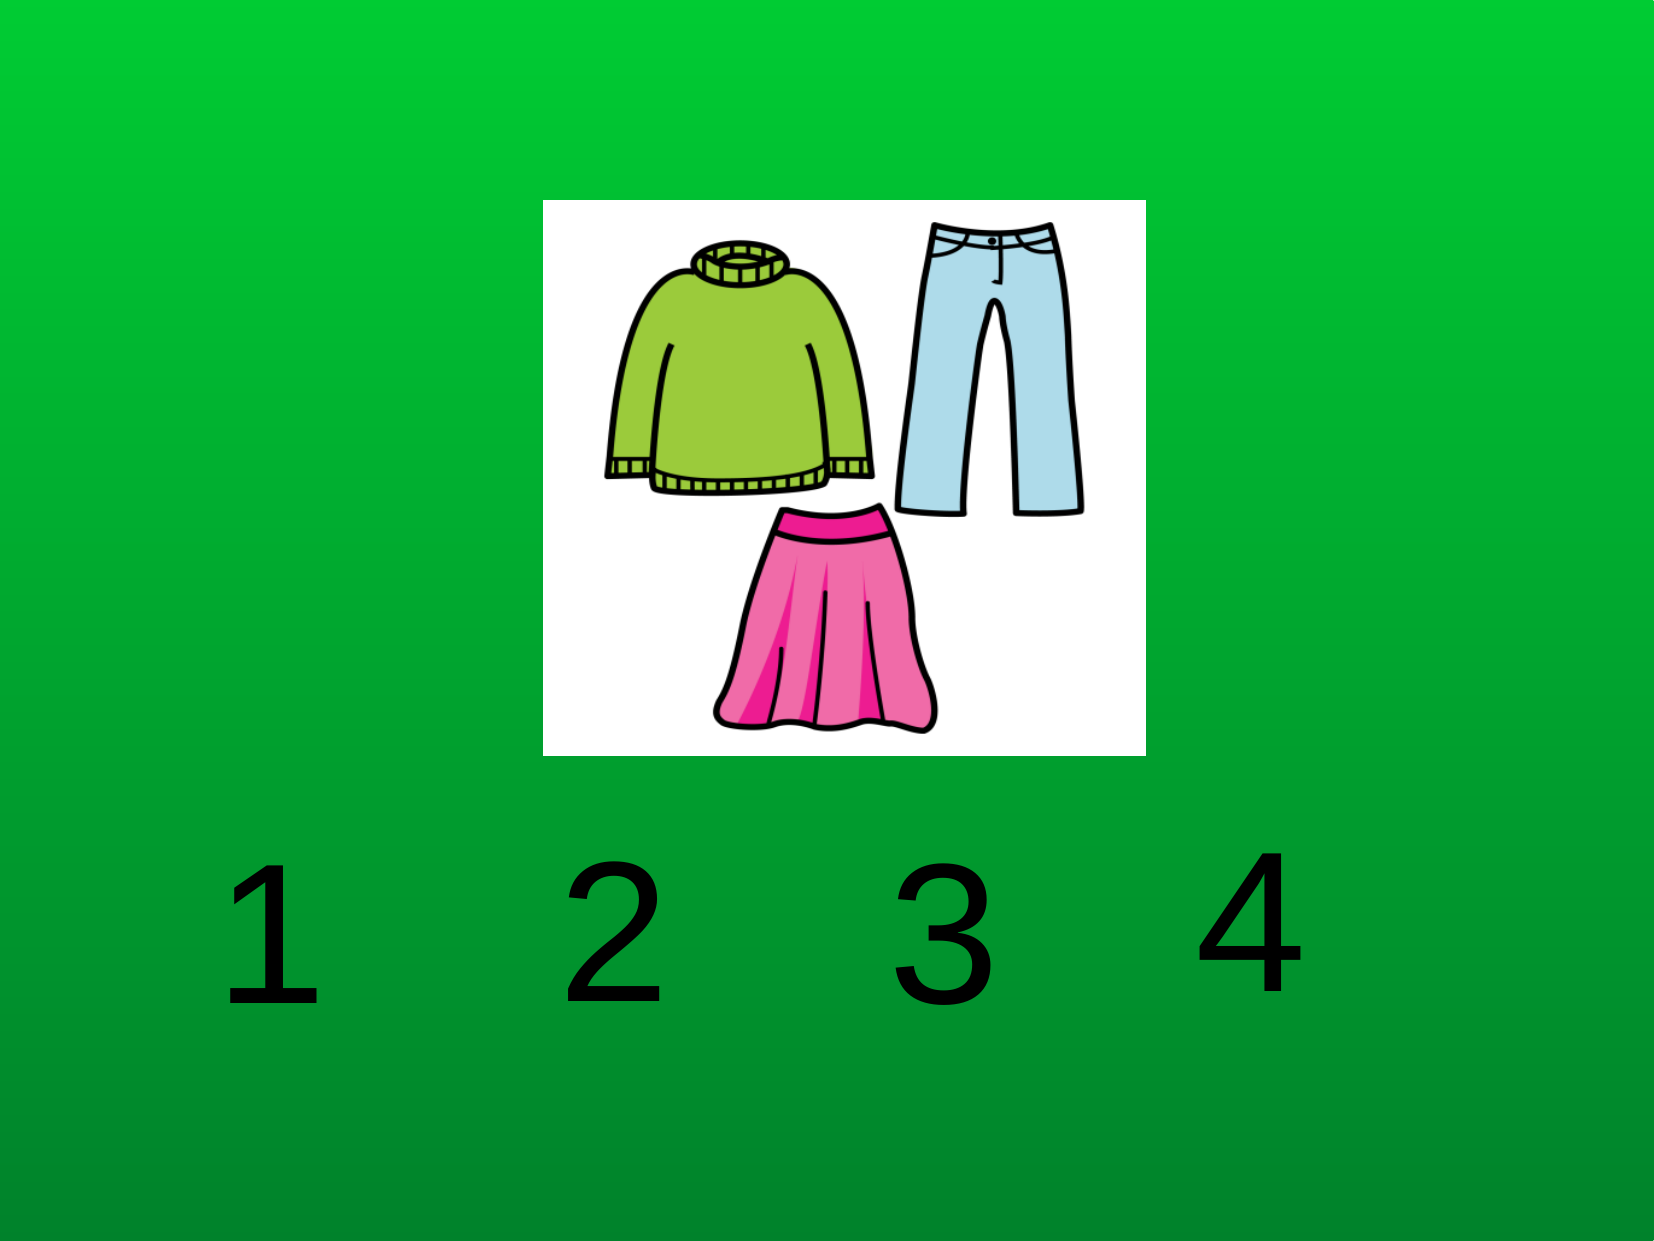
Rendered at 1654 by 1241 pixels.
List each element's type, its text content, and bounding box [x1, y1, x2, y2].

text_box 1 [200, 814, 438, 1054]
text_box 3 [874, 814, 1111, 1054]
picture [543, 200, 1146, 756]
text_box 2 [543, 812, 780, 1052]
text_box 4 [1181, 803, 1418, 1042]
